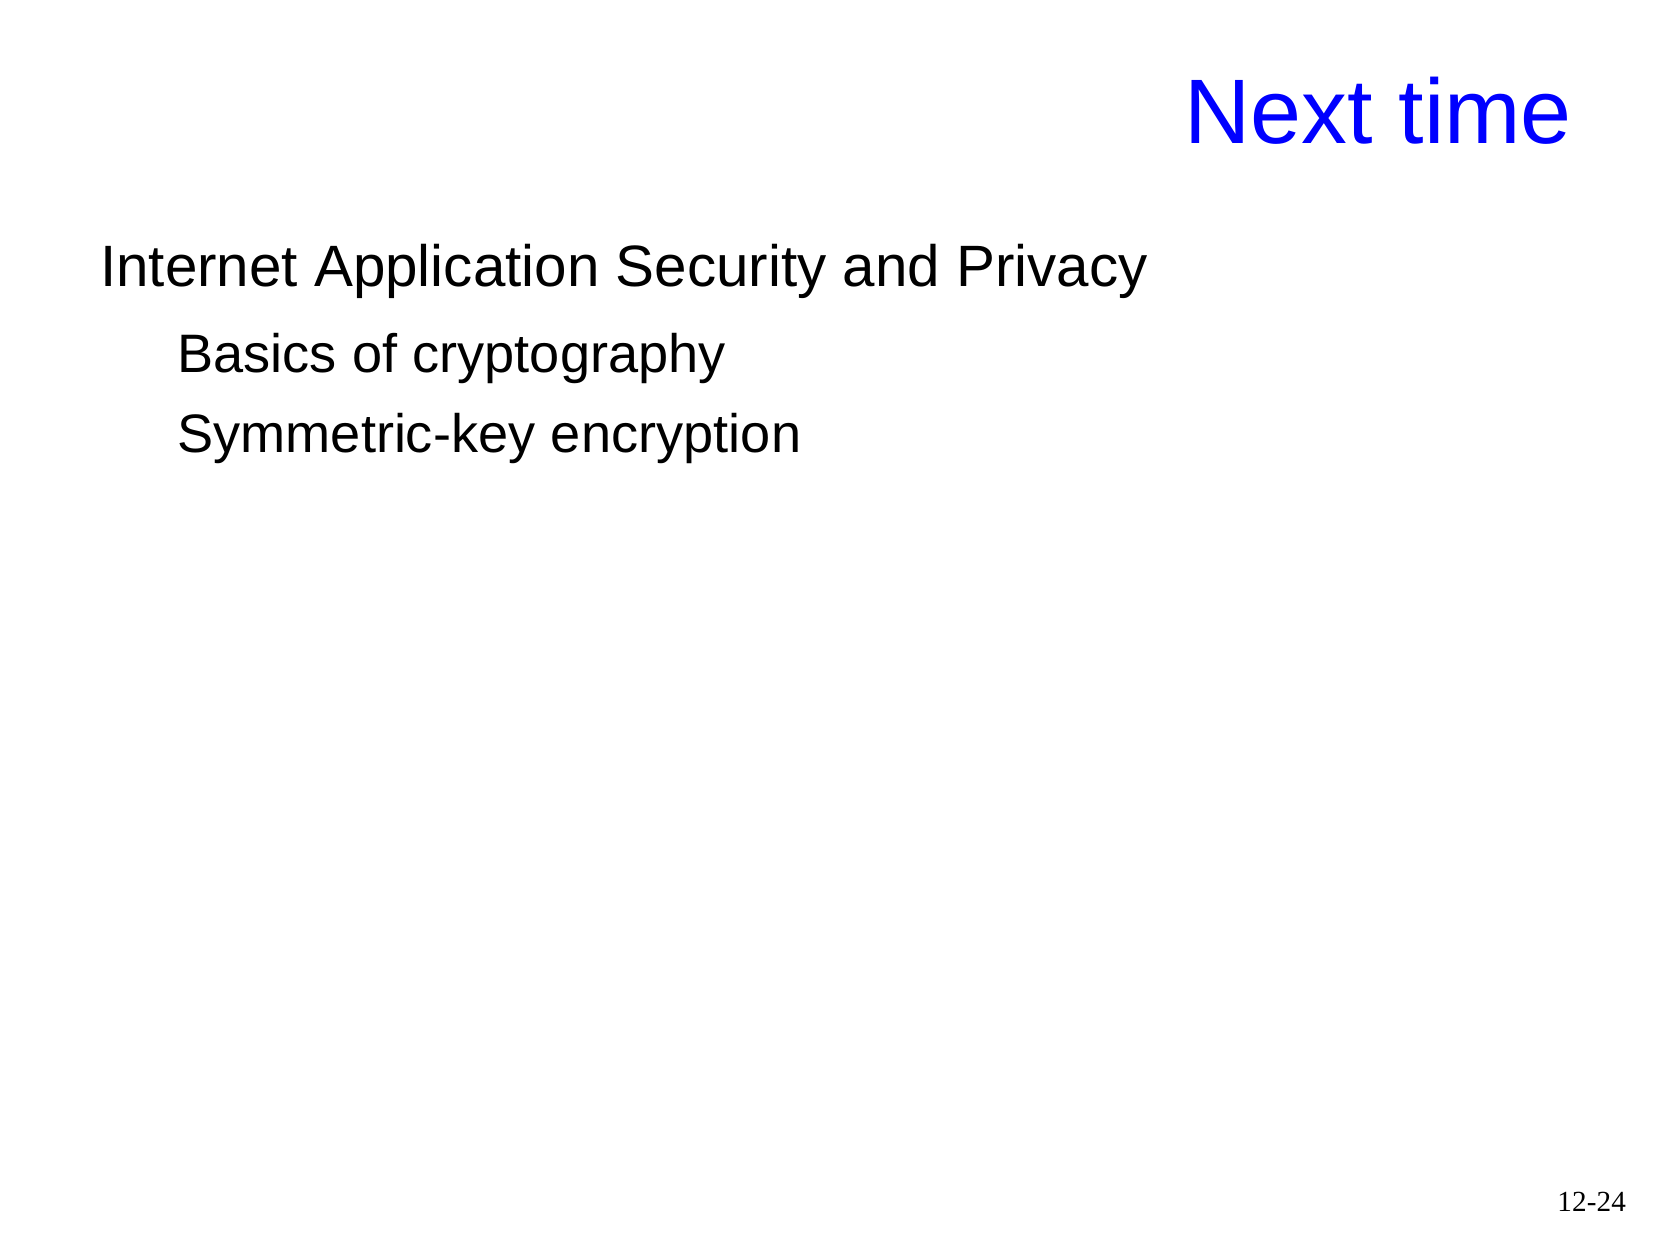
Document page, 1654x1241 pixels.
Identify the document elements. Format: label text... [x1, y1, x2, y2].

title Next time [84, 18, 1573, 211]
list Internet Application Security and Privacy Basics of cryptography Symmetric-key encryption [82, 237, 1571, 1161]
